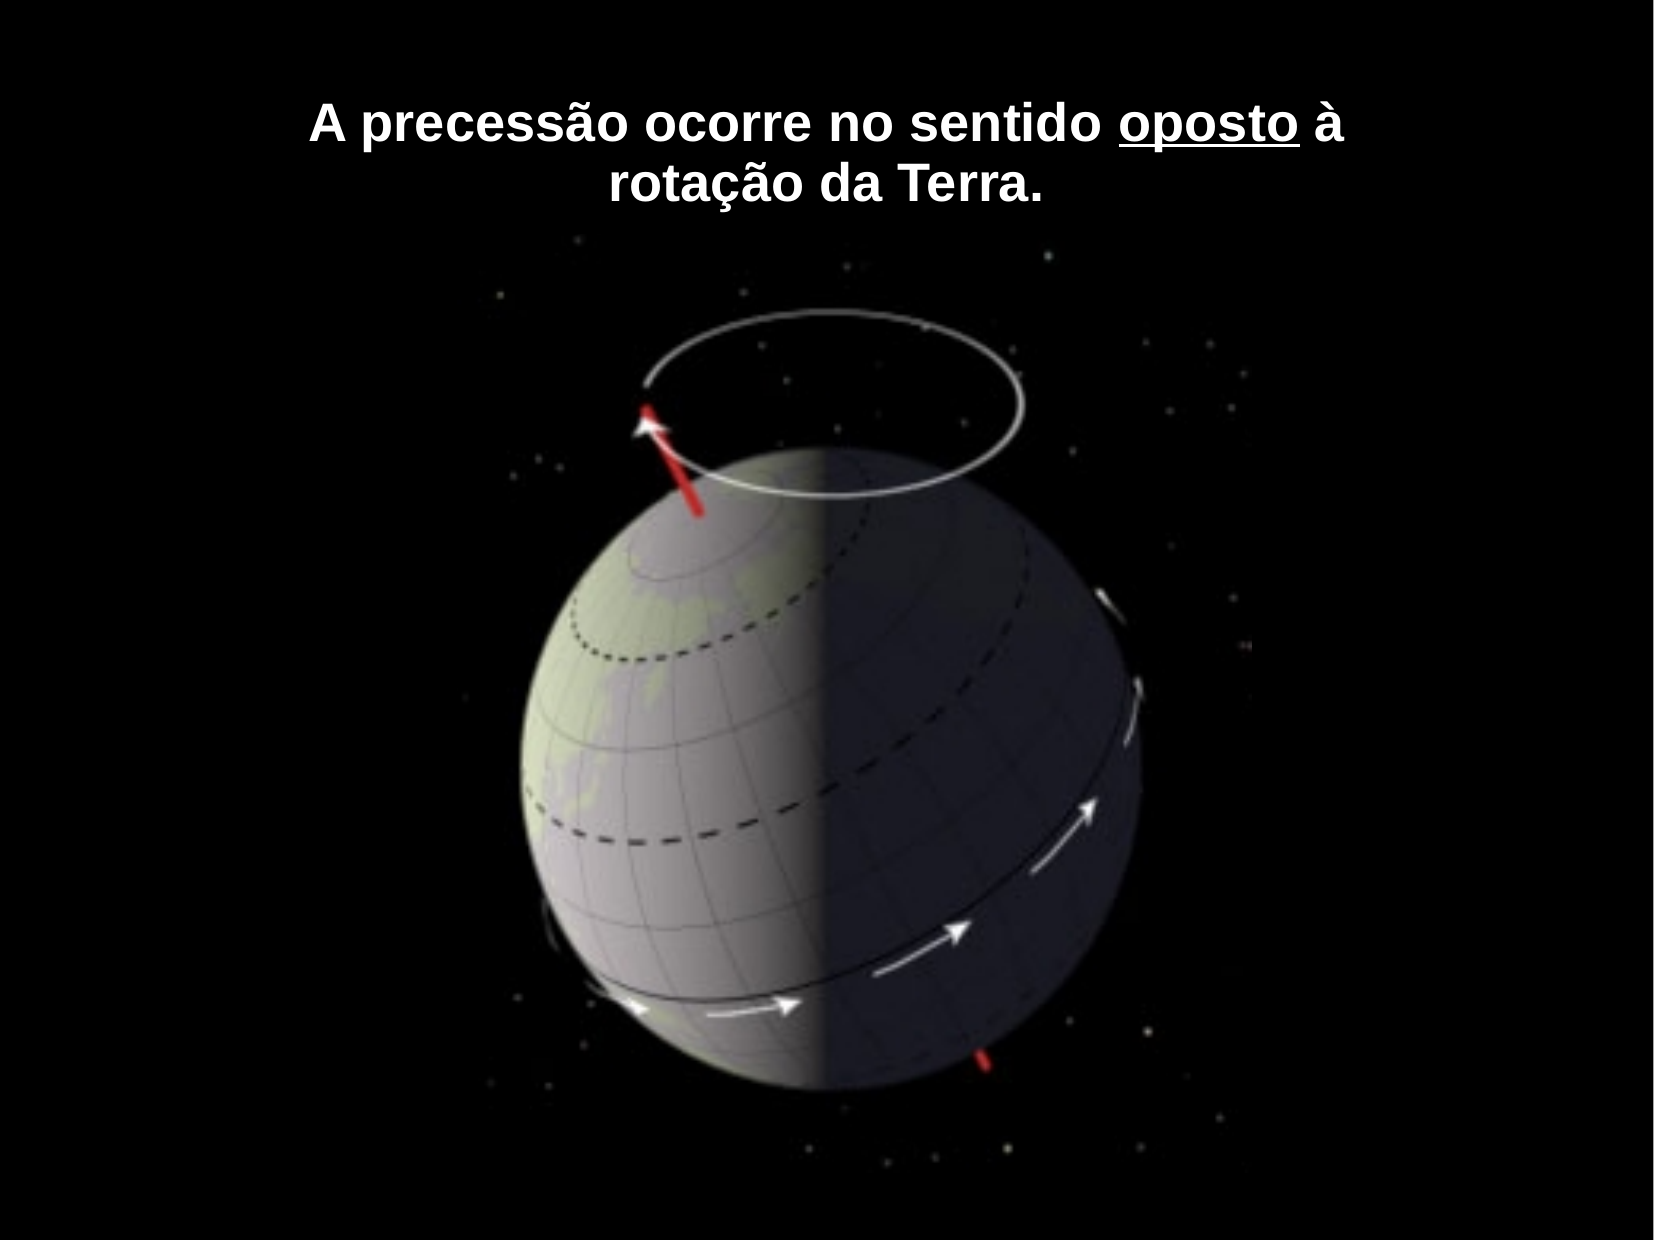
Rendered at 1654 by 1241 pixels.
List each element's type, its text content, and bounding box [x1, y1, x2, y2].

title A precessão ocorre no sentido oposto à rotação da Terra. [82, 56, 1571, 250]
picture [457, 250, 1252, 1173]
